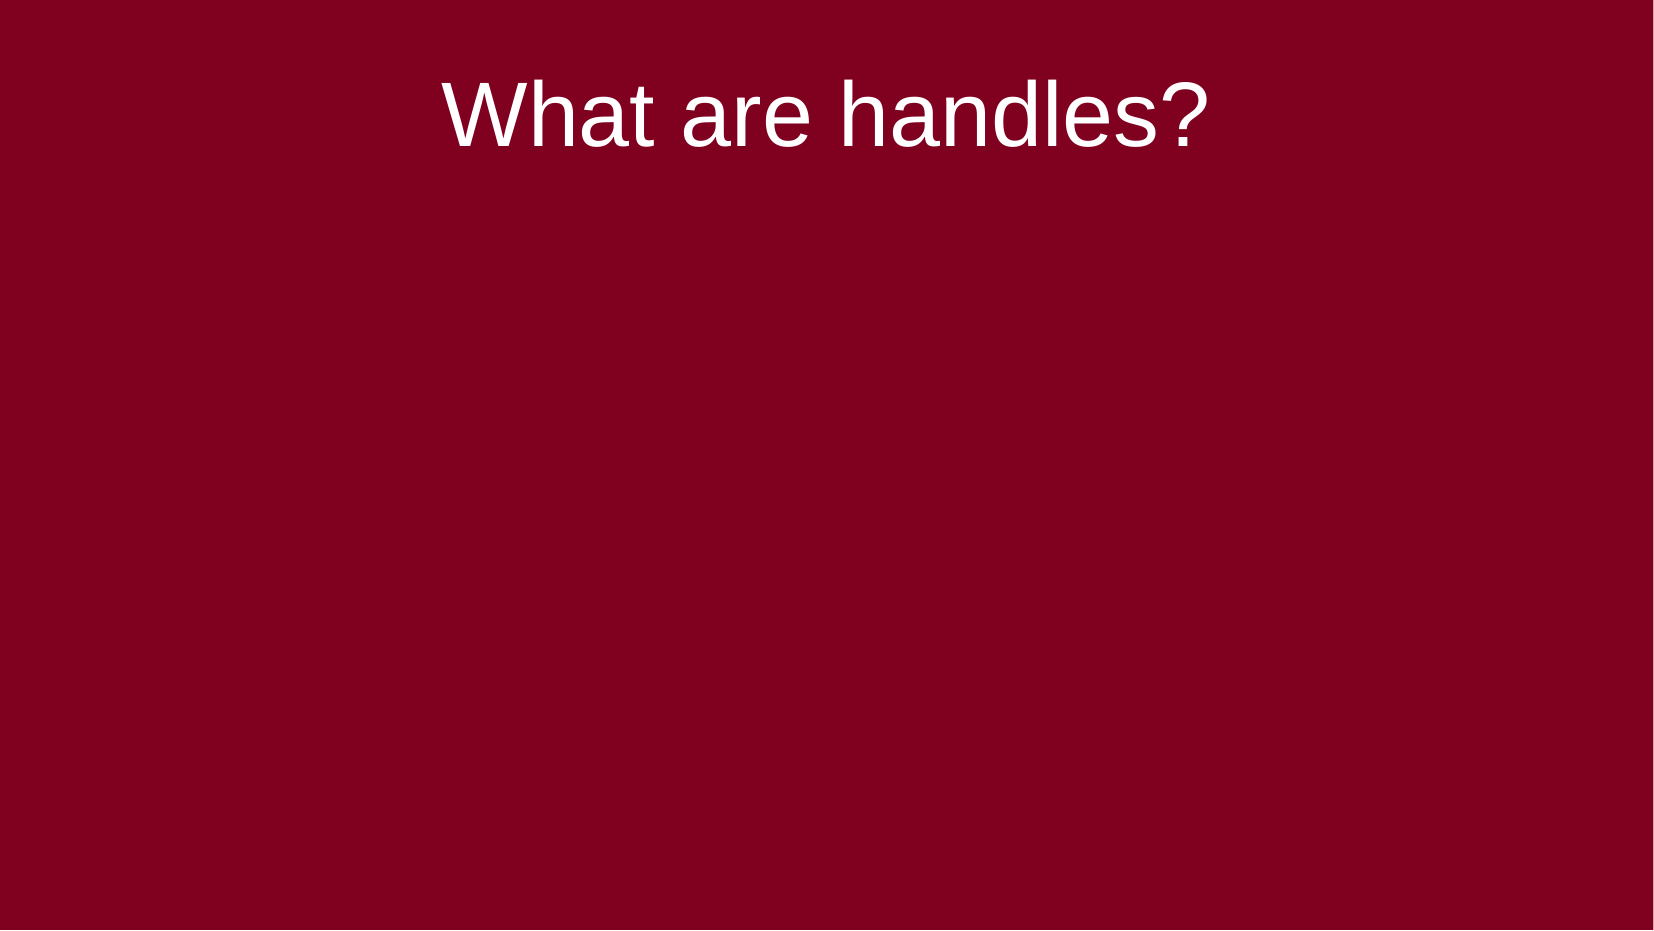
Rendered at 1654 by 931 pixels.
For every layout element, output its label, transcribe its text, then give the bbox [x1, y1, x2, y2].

title What are handles? [82, 37, 1571, 193]
